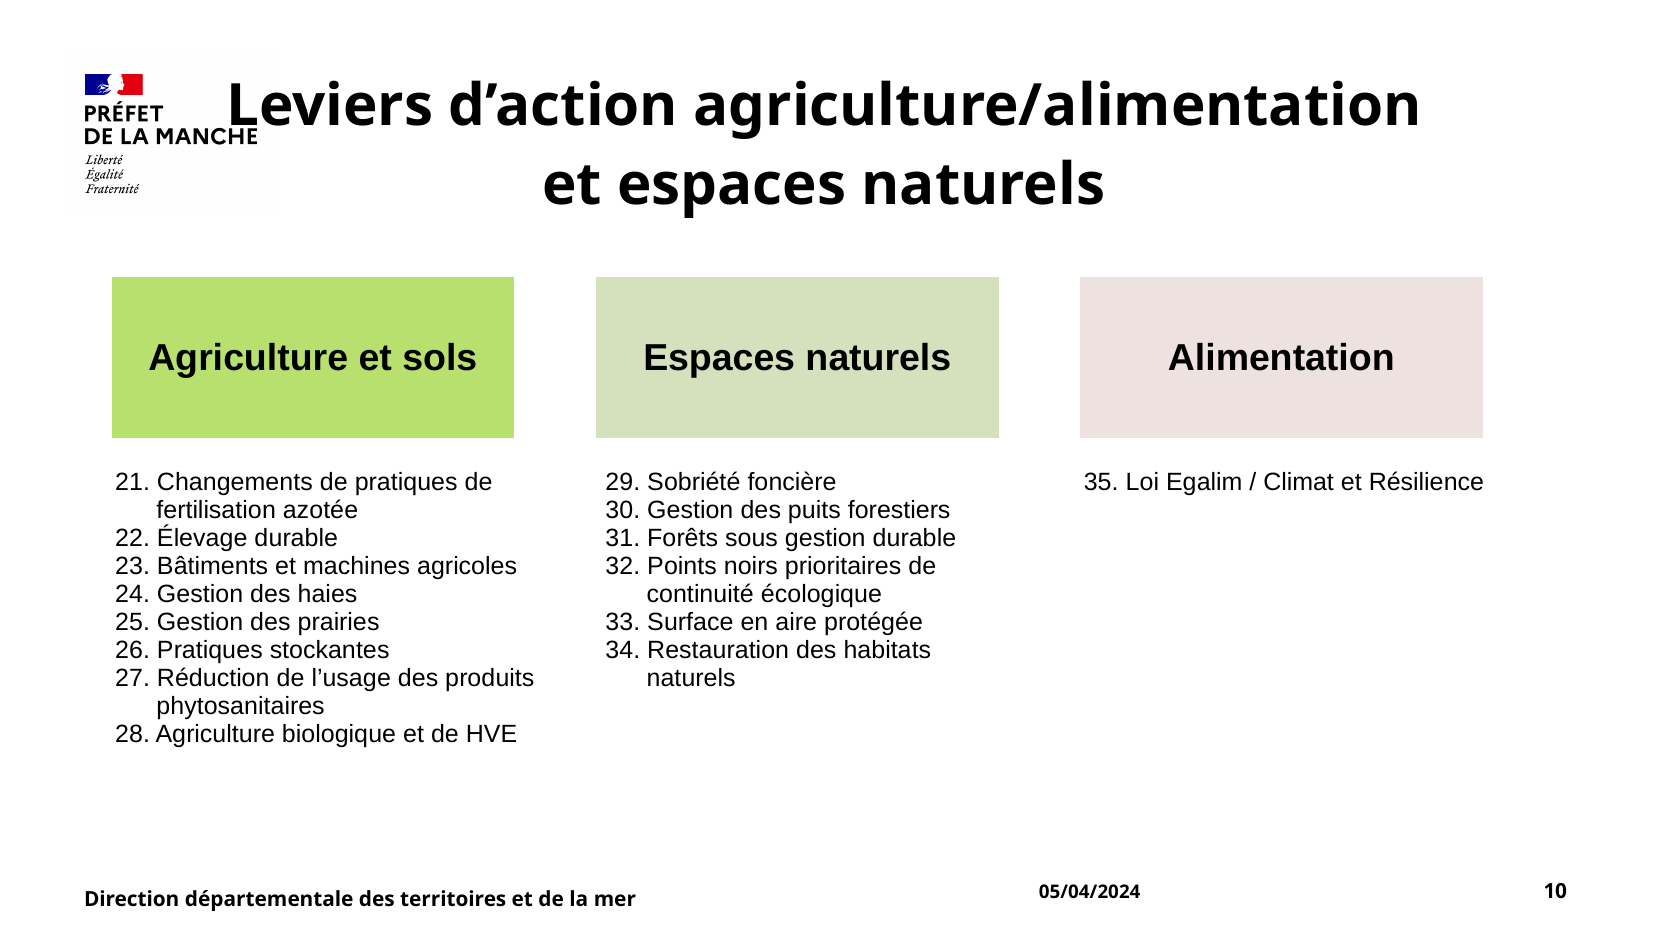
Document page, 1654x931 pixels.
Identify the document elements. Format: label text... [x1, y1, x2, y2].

picture [64, 53, 278, 214]
text_box 21. Changements de pratiques de fertilisation azotée 22. Élevage durable 23. Bâtiments et machines agricoles 24. Gestion des haies 25. Gestion des prairies 26. Pratiques stockantes 27. Réduction de l’usage des produits phytosanitaires 28. Agriculture biologique et de HVE [100, 460, 562, 812]
text_box Espaces naturels [596, 277, 999, 438]
text_box 29. Sobriété foncière 30. Gestion des puits forestiers 31. Forêts sous gestion durable 32. Points noirs prioritaires de continuité écologique 33. Surface en aire protégée 34. Restauration des habitats naturels [590, 460, 1016, 812]
text_box Agriculture et sols [112, 277, 514, 438]
text_box Alimentation [1080, 277, 1483, 438]
title Leviers d’action agriculture/alimentation et espaces naturels [79, 64, 1568, 221]
text_box 35. Loi Egalim / Climat et Résilience [1068, 460, 1501, 812]
